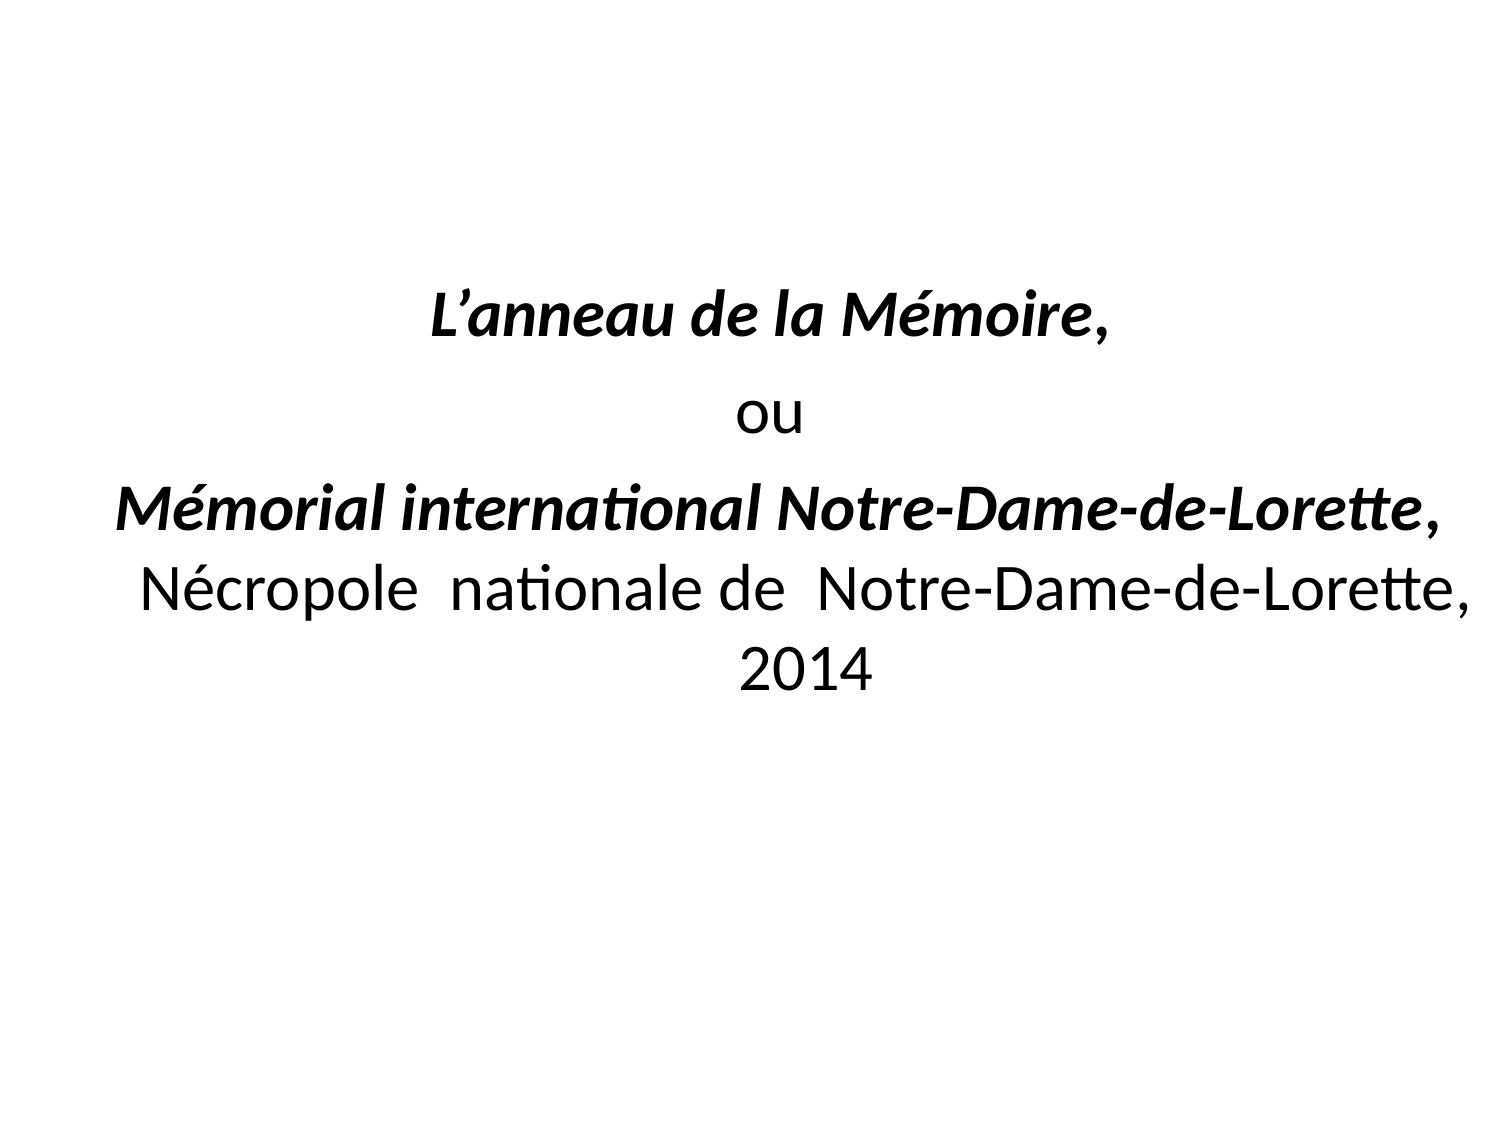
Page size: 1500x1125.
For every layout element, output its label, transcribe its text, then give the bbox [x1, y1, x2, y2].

list L’anneau de la Mémoire, ou Mémorial international Notre-Dame-de-Lorette, Nécropole nationale de Notre-Dame-de-Lorette, 2014 [0, 262, 1500, 1005]
